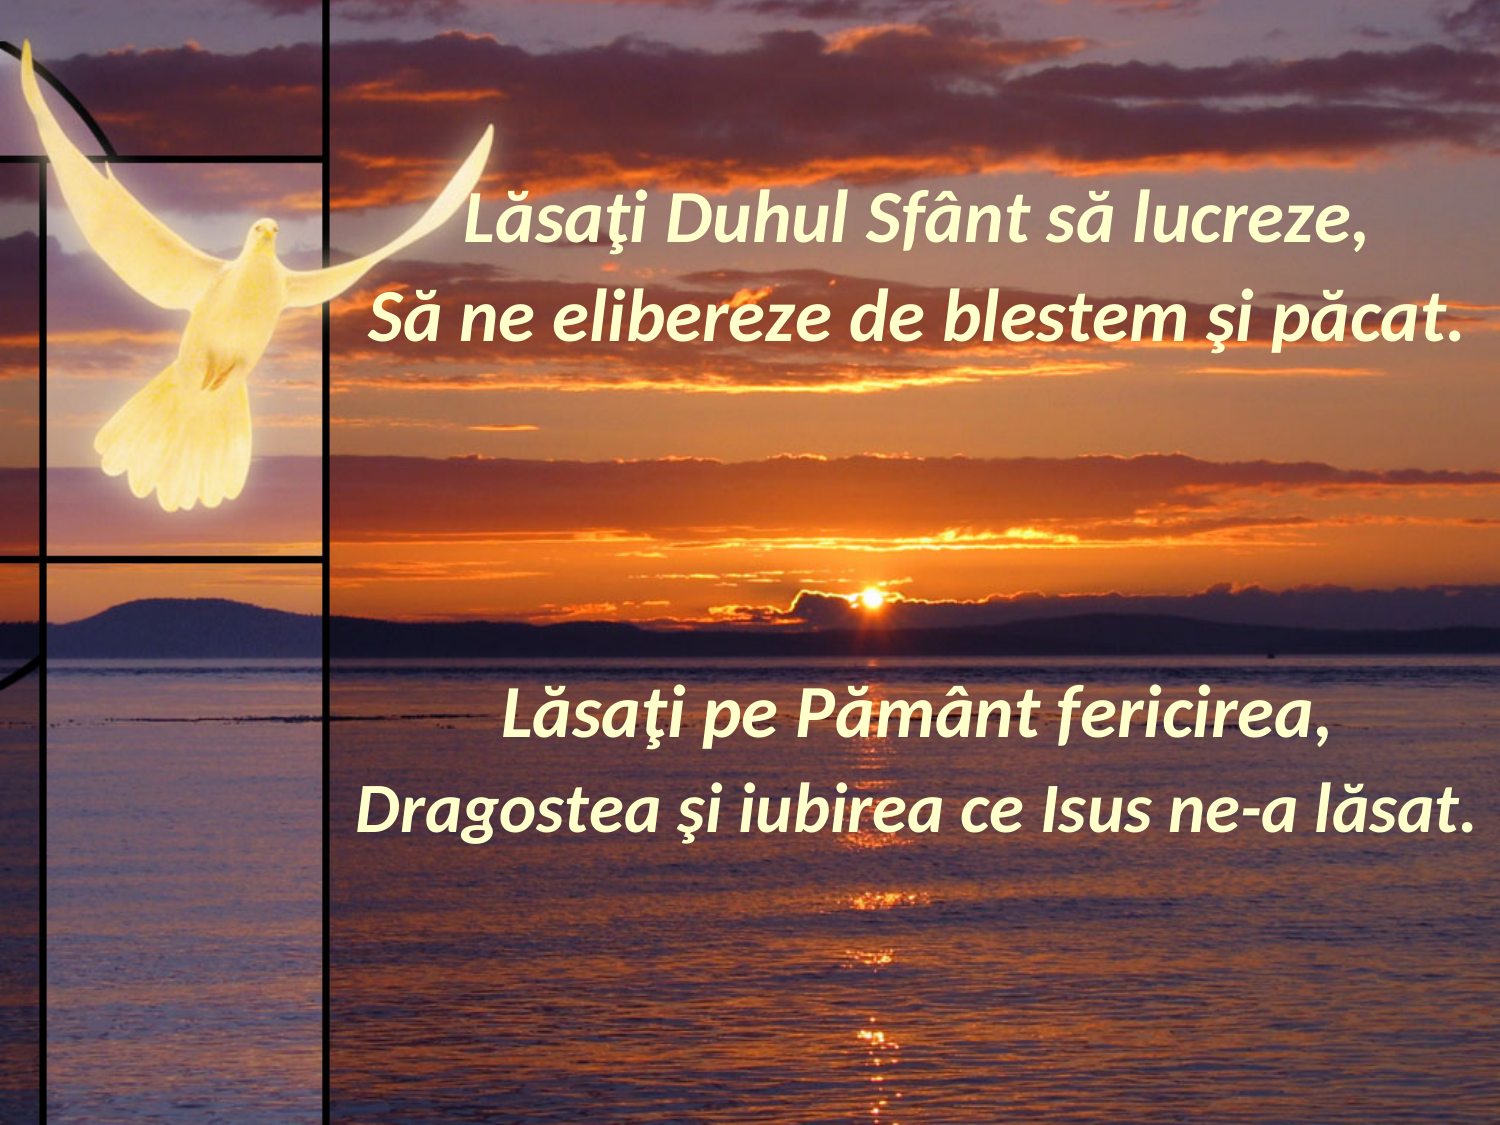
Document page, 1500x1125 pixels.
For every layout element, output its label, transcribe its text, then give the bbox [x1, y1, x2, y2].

picture [0, 0, 1500, 1125]
text_box Lăsaţi Duhul Sfânt să lucreze, Să ne elibereze de blestem şi păcat. Lăsaţi pe Pământ fericirea, Dragostea şi iubirea ce Isus ne-a lăsat. [317, 59, 1500, 1125]
